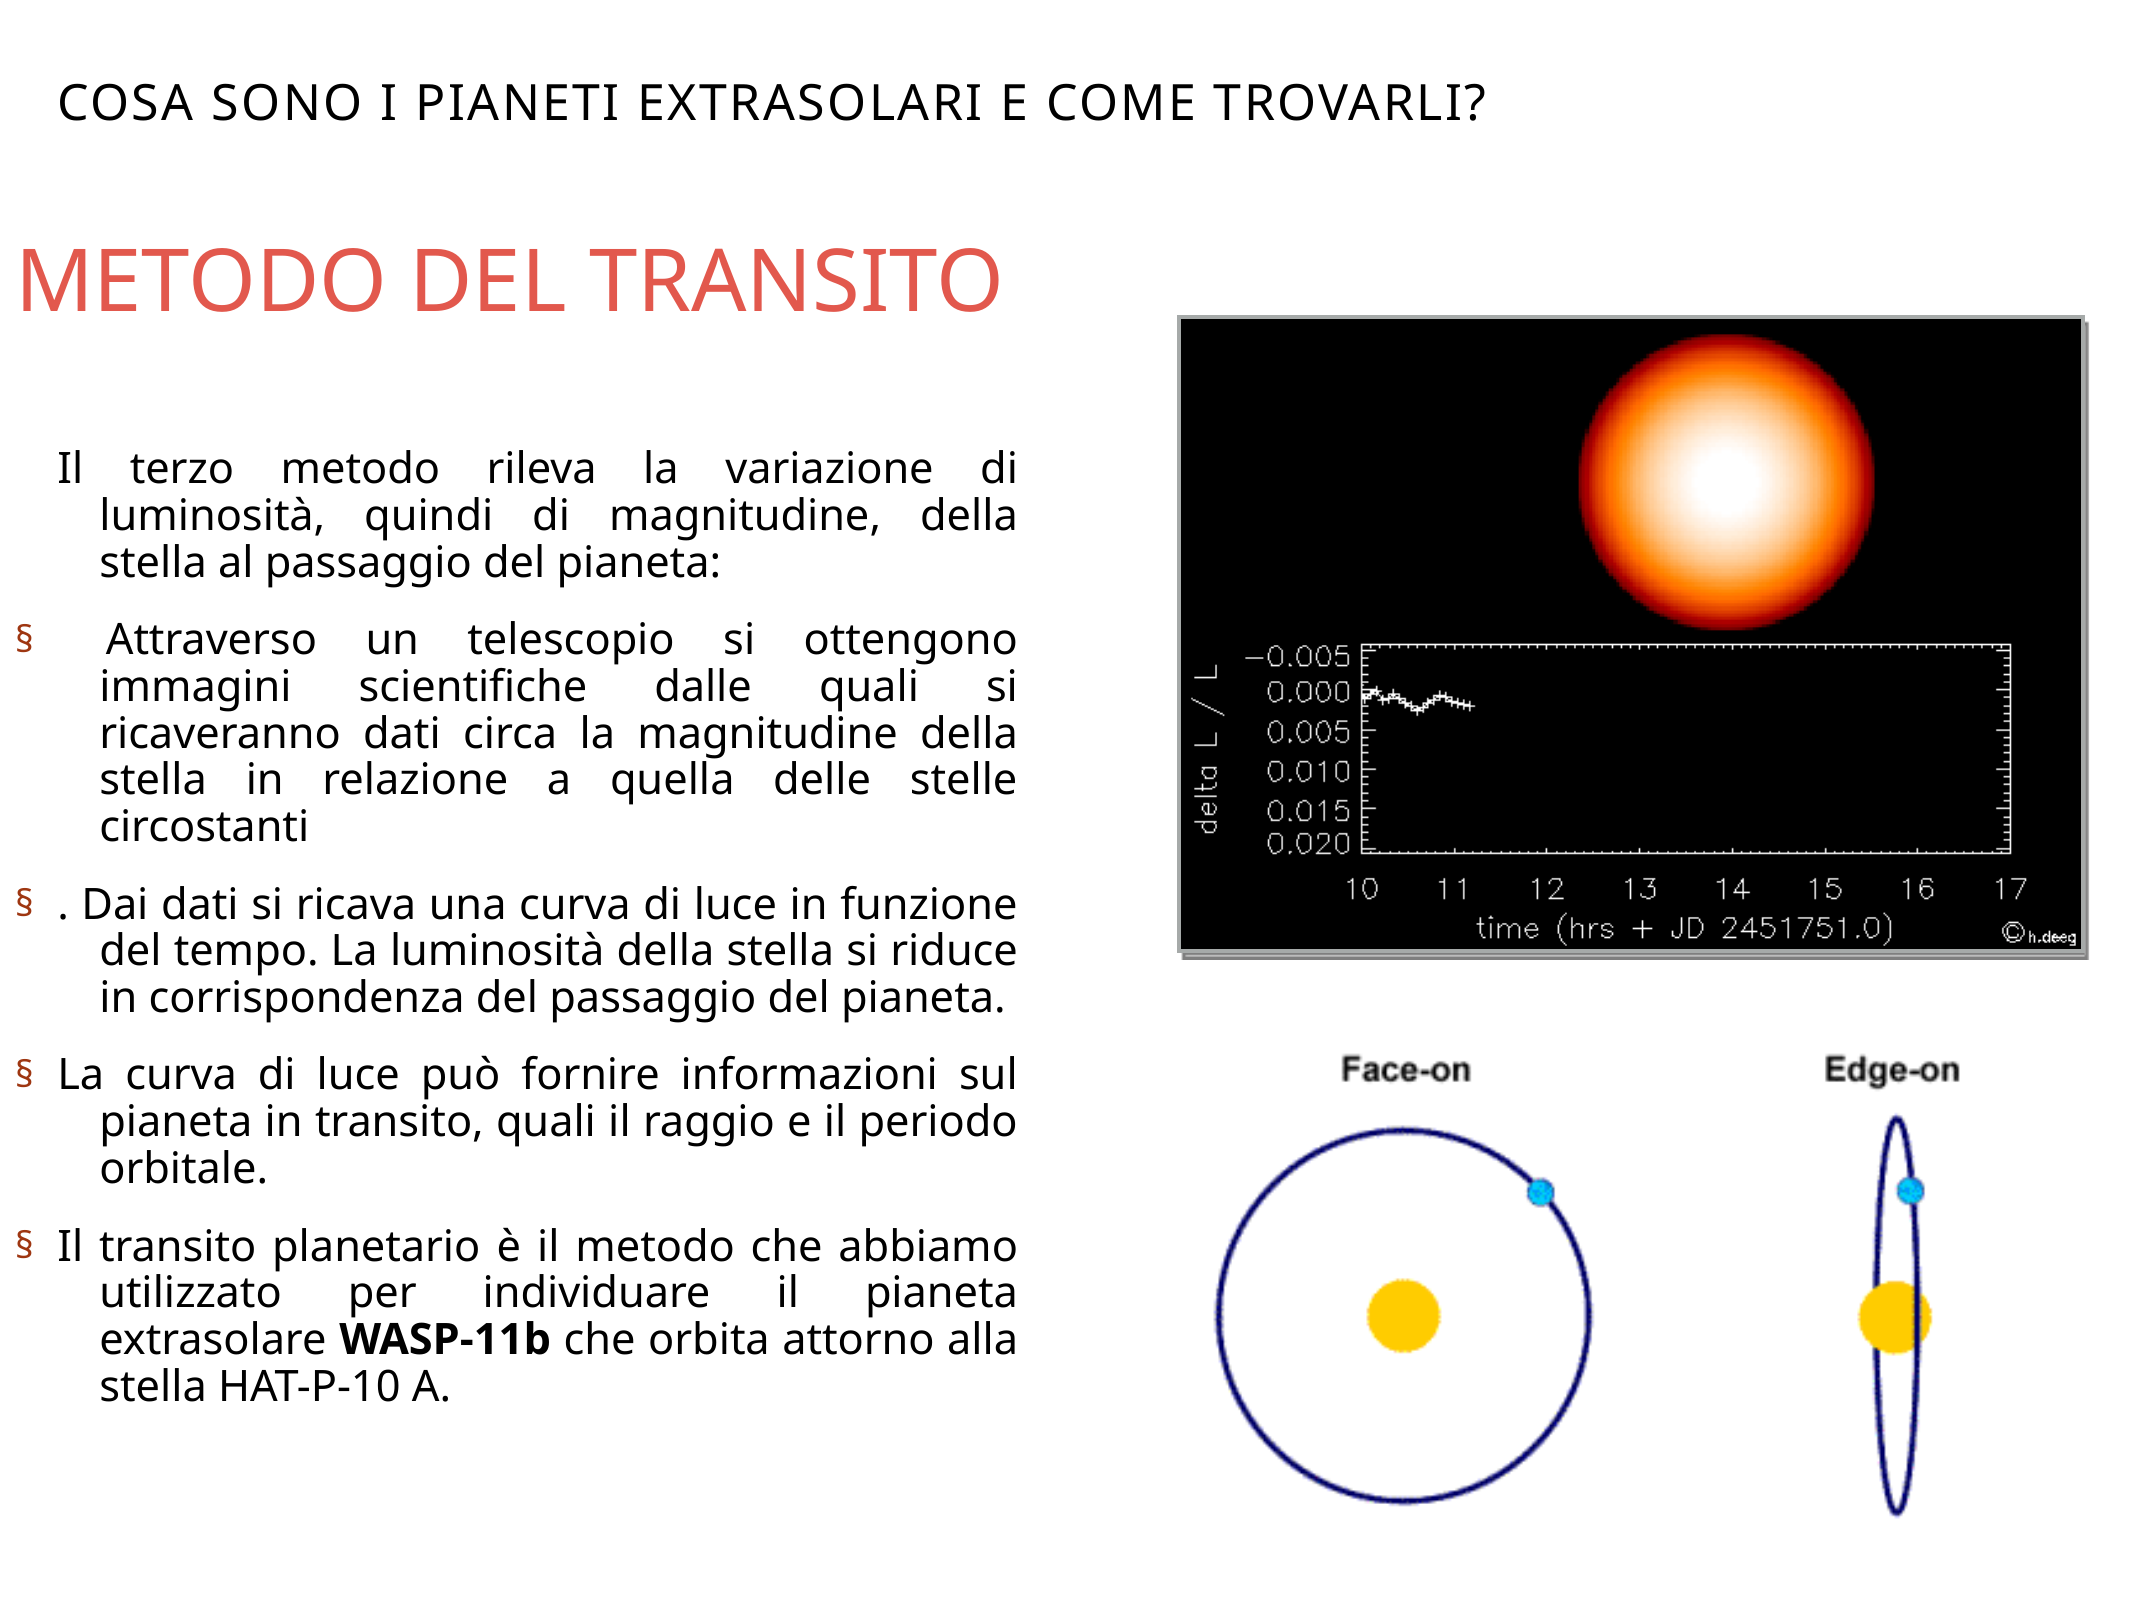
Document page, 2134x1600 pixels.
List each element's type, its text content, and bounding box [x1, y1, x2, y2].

picture [1181, 318, 2082, 949]
list Cosa sono i pianeti extrasolari e come trovarli? [0, 75, 1834, 151]
picture [1158, 1008, 2115, 1536]
title Metodo del transito [0, 224, 1034, 344]
list Il terzo metodo rileva la variazione di luminosità, quindi di magnitudine, della stella al passaggio del pianeta: Attraverso un telescopio si ottengono immagini scientifiche dalle quali si ricaveranno dati circa la magnitudine della stella in relazione a quella delle stelle circostanti . Dai dati si ricava una curva di luce in funzione del tempo. La luminosità della stella si riduce in corrispondenza del passaggio del pianeta. La curva di luce può fornire informazioni sul pianeta in transito, quali il raggio e il periodo orbitale. Il transito planetario è il metodo che abbiamo utilizzato per individuare il pianeta extrasolare WASP-11b che orbita attorno alla stella HAT-P-10 A. [0, 438, 1034, 1441]
